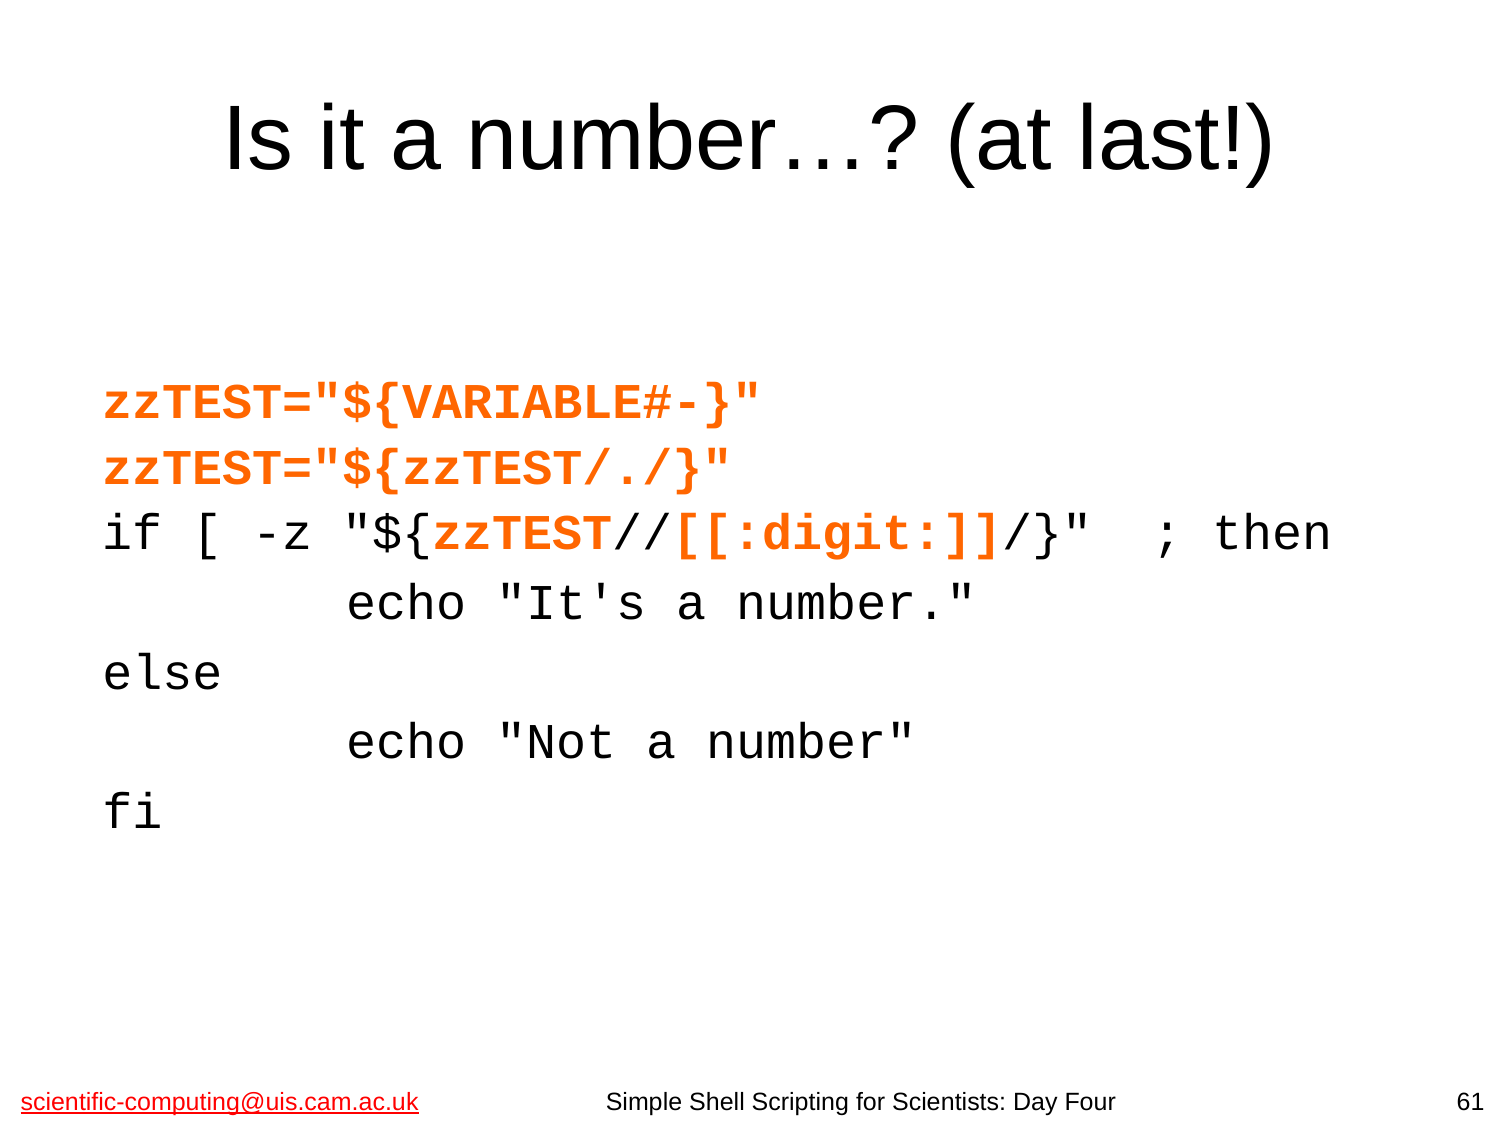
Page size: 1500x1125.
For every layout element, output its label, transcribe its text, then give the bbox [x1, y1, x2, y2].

list zzTEST="${VARIABLE#-}" zzTEST="${zzTEST/./}" if [ -z "${zzTEST//[[:digit:]]/}" ; then echo "It's a number." else echo "Not a number" fi [31, 370, 1469, 853]
title Is it a number…? (at last!) [112, 78, 1388, 197]
